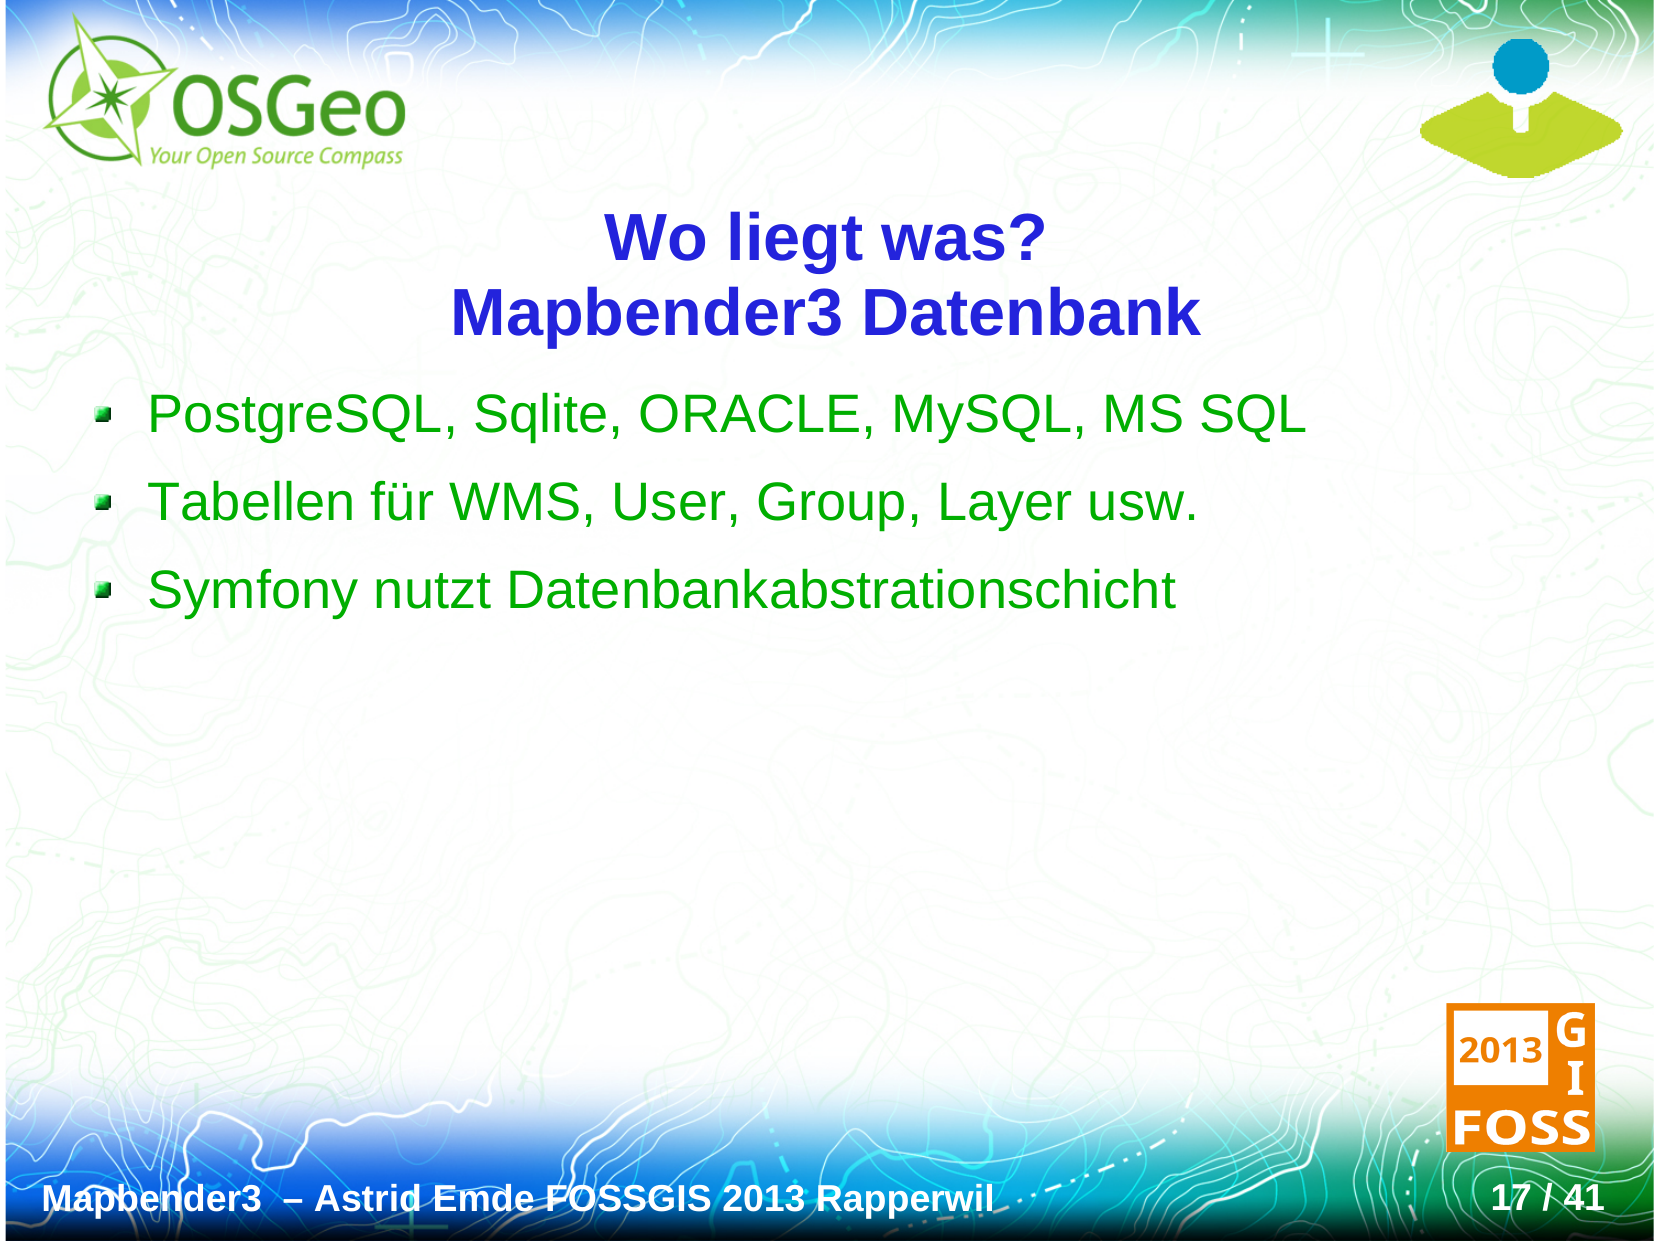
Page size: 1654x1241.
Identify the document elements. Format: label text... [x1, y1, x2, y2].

picture [5, 0, 1654, 1241]
list PostgreSQL, Sqlite, ORACLE, MySQL, MS SQL Tabellen für WMS, User, Group, Layer usw. Symfony nutzt Datenbankabstrationschicht [76, 383, 1565, 1188]
title Wo liegt was? Mapbender3 Datenbank [82, 188, 1571, 361]
